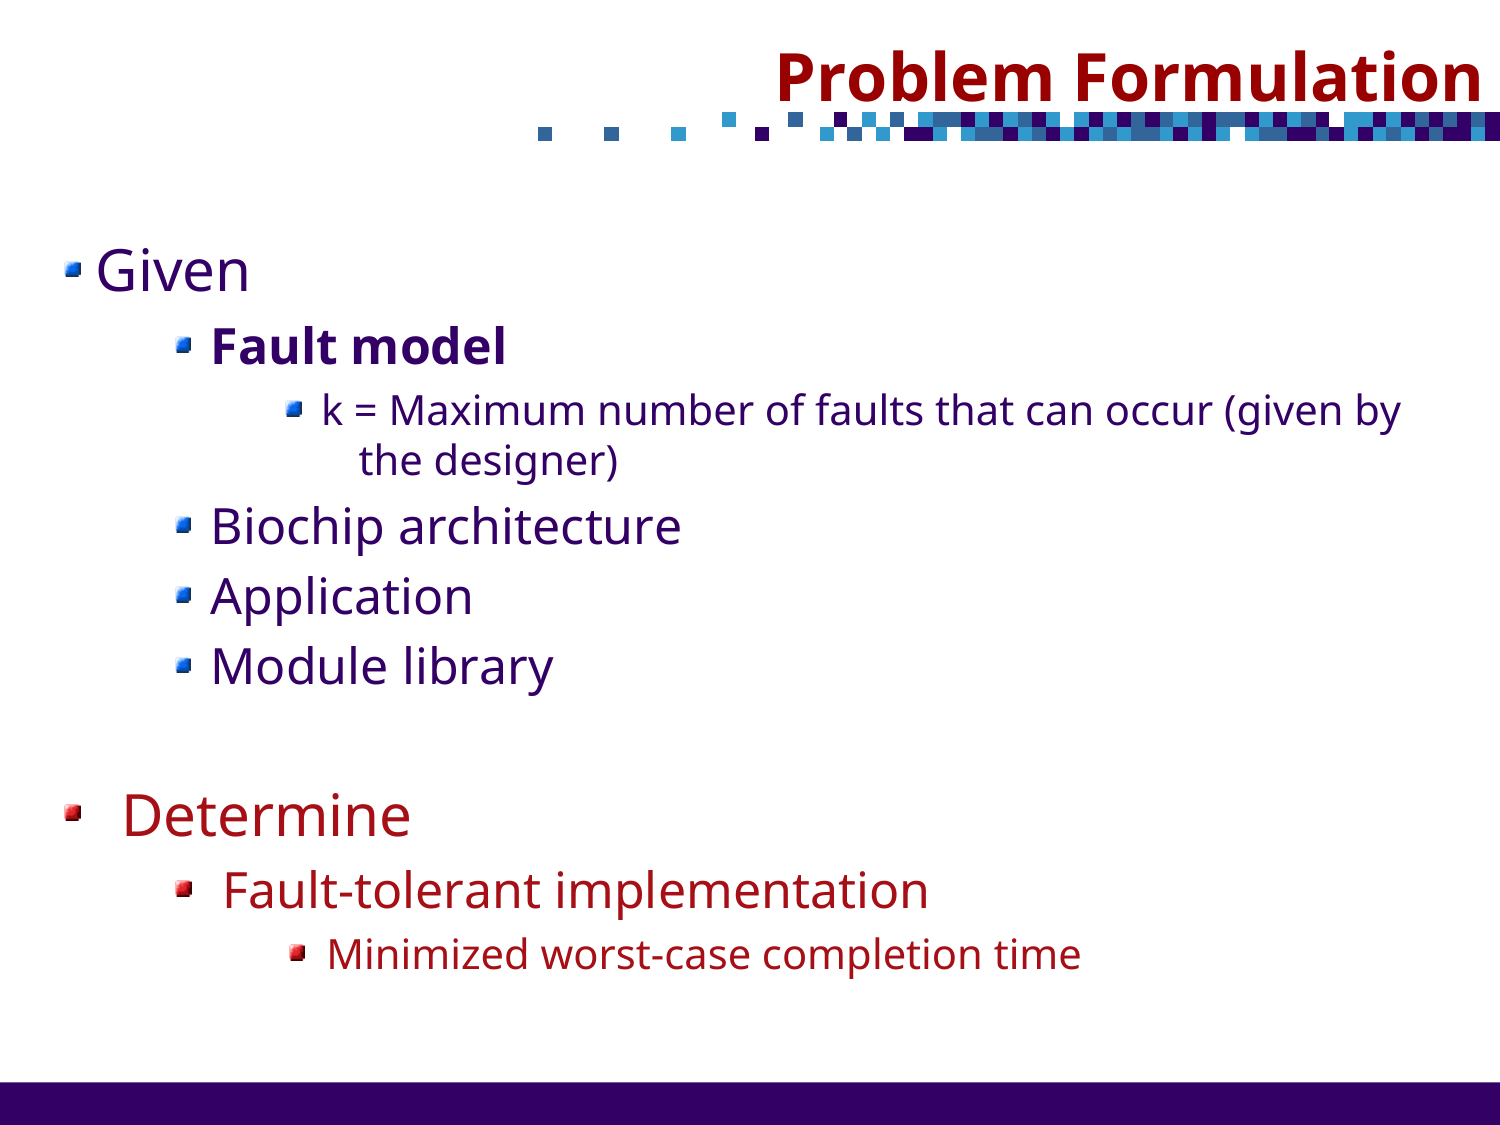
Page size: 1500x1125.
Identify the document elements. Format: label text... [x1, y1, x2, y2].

title Problem Formulation [0, 24, 1500, 125]
list Given Fault model k = Maximum number of faults that can occur (given by the designer) Biochip architecture Application Module library Determine Fault-tolerant implementation Minimized worst-case completion time [50, 148, 1450, 1125]
